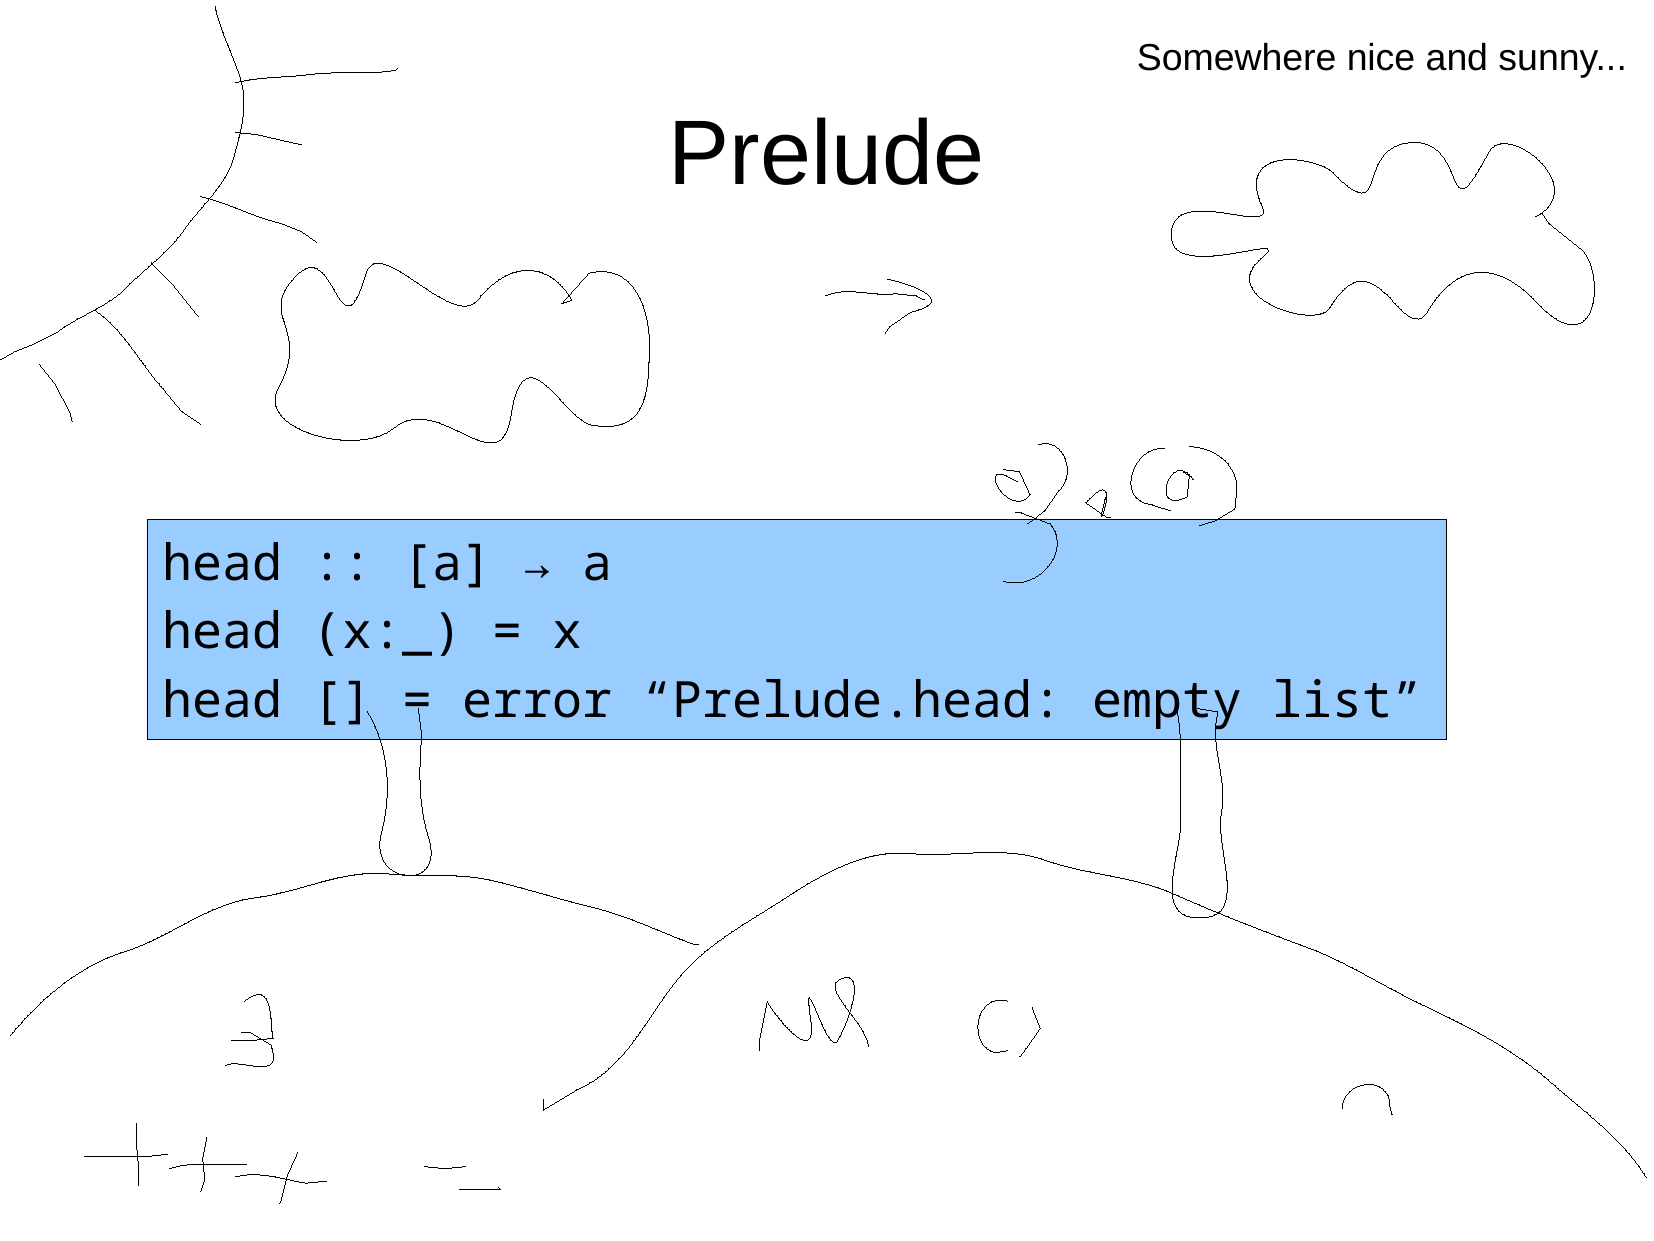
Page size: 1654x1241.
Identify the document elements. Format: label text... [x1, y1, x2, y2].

title Prelude [82, 56, 1571, 250]
text_box head :: [a] → a head (x:_) = x head [] = error “Prelude.head: empty list” [147, 519, 1447, 709]
text_box Somewhere nice and sunny... [1122, 29, 1642, 91]
